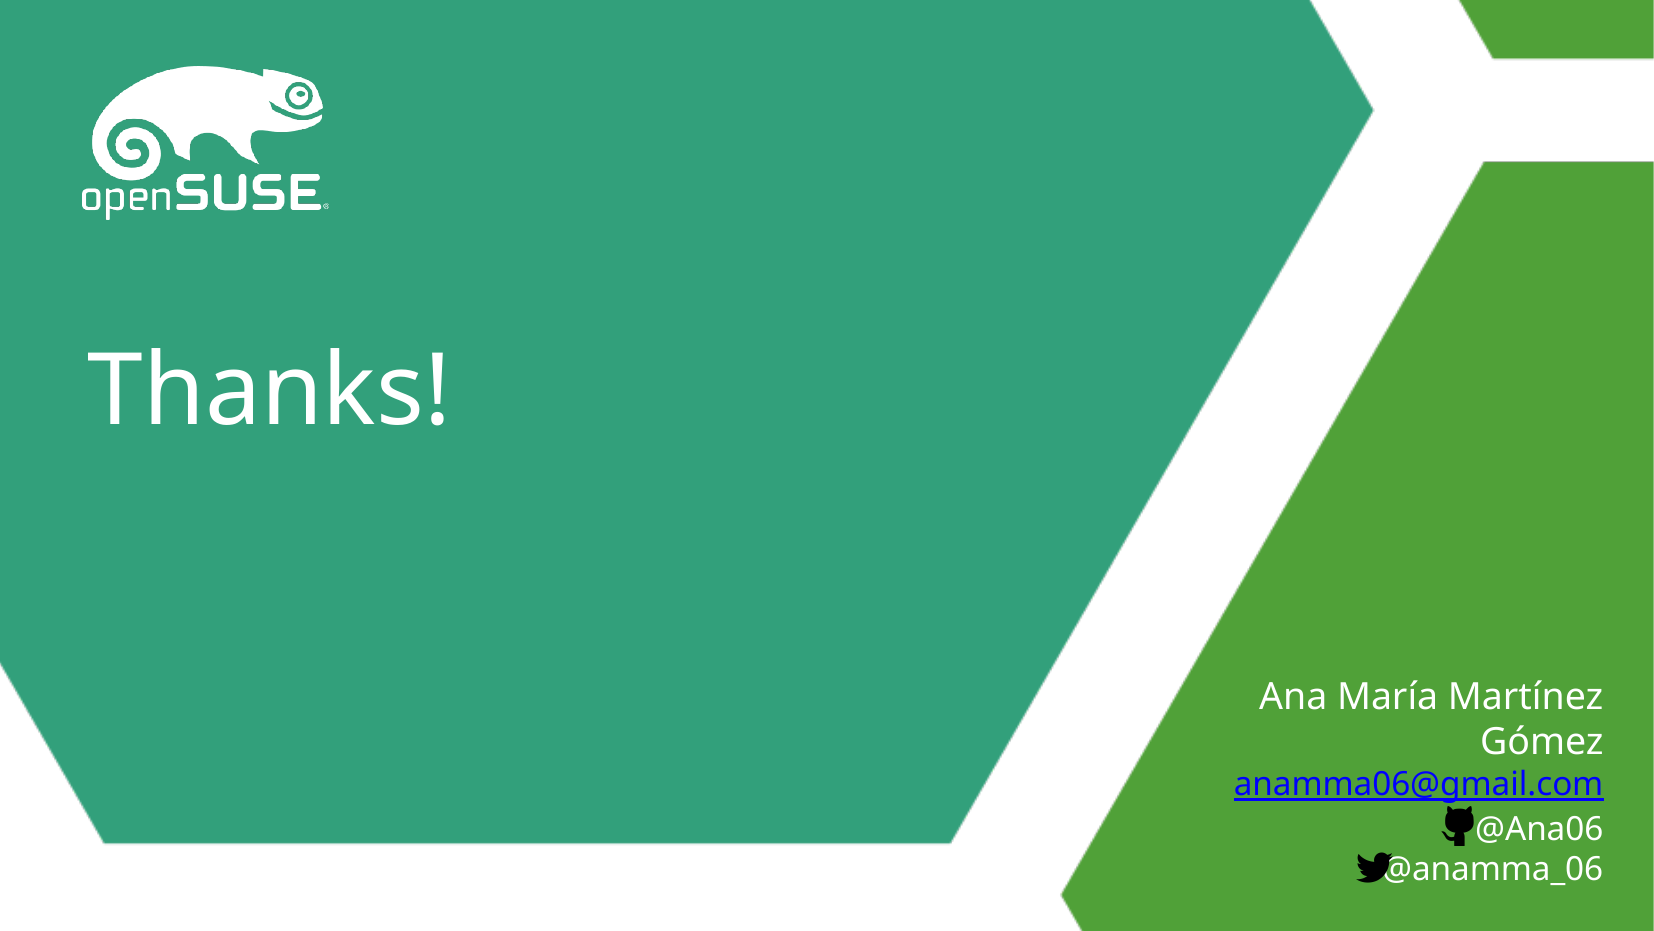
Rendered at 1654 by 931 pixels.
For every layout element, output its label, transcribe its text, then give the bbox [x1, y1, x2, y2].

text_box Ana María Martínez Gómez anamma06@gmail.com @Ana06 @anamma_06 [1177, 686, 1604, 931]
picture [0, 0, 1654, 931]
text_box Thanks! [87, 255, 1222, 634]
picture [1438, 806, 1477, 846]
picture [1356, 849, 1393, 886]
